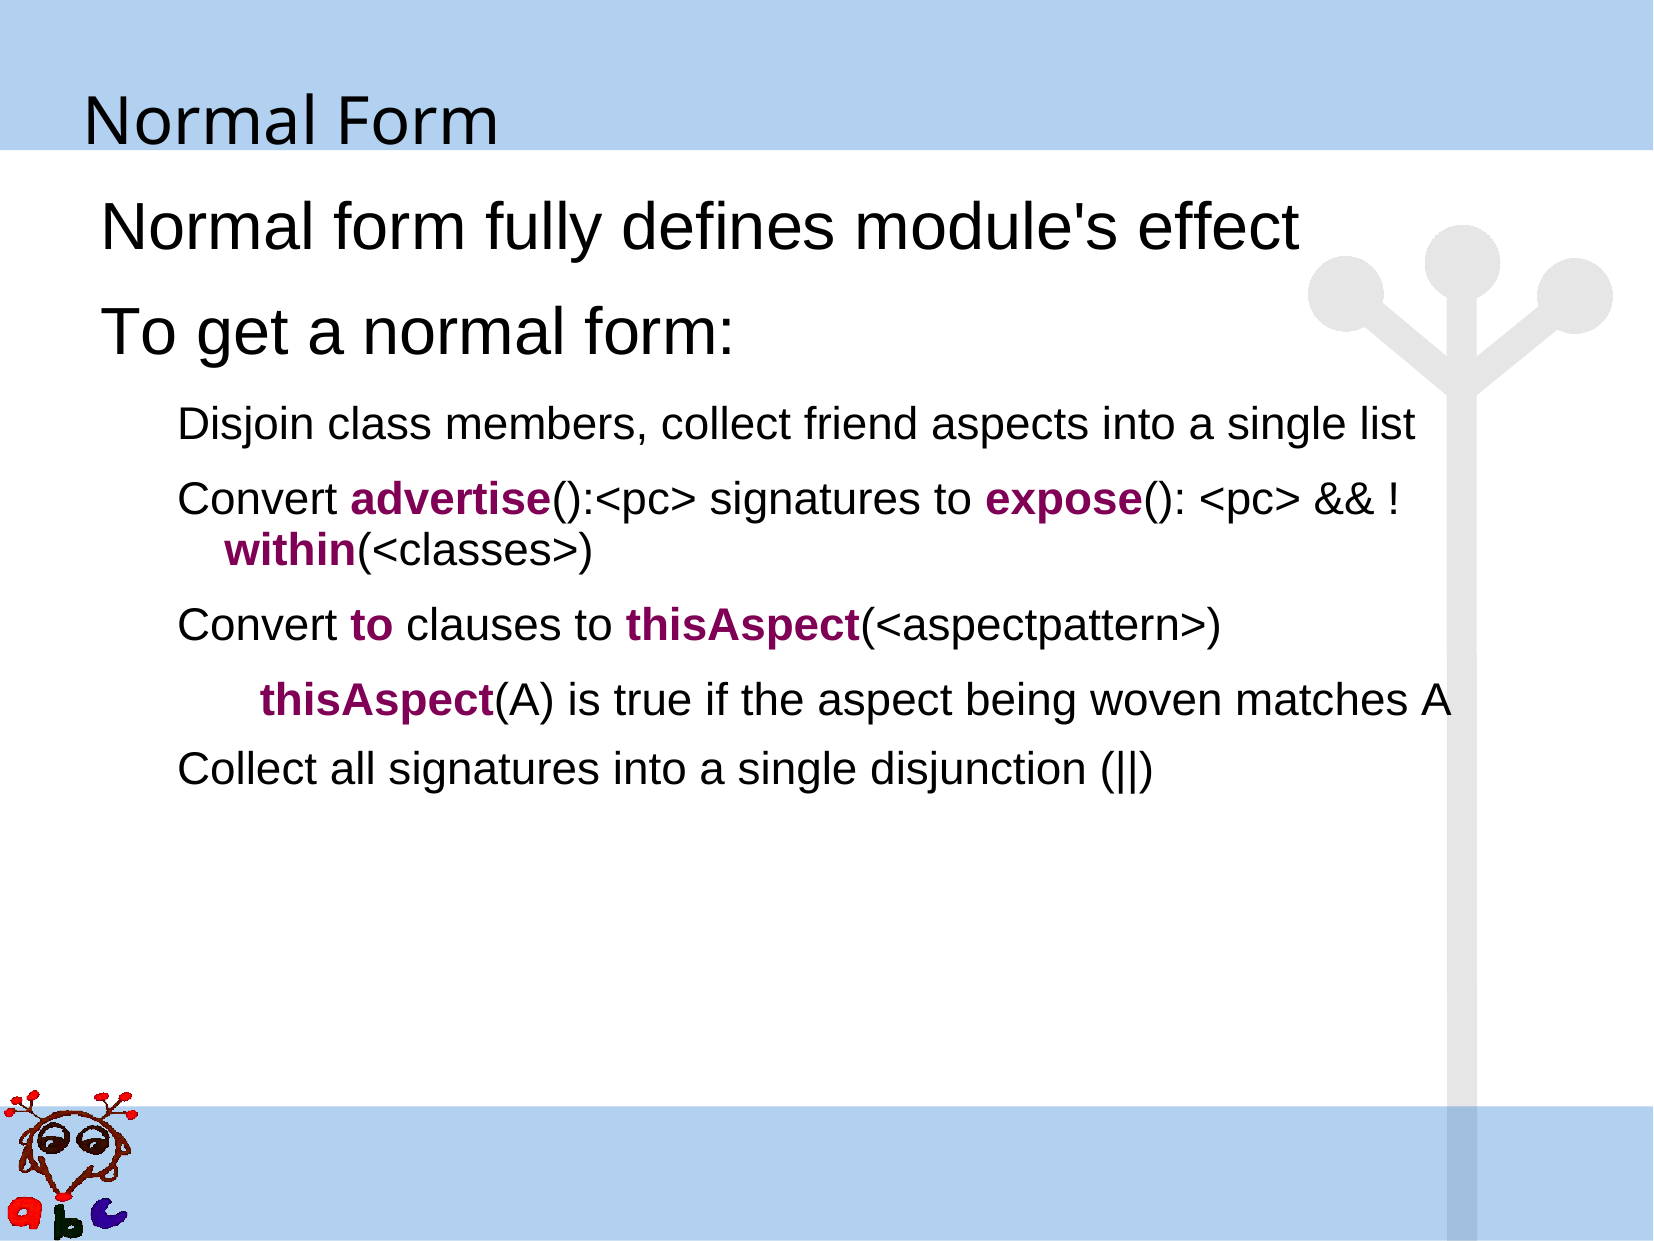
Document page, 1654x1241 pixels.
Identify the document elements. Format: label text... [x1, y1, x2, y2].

title Normal Form [82, 49, 1576, 188]
list Normal form fully defines module's effect To get a normal form: Disjoin class members, collect friend aspects into a single list Convert advertise():<pc> signatures to expose(): <pc> && !within(<classes>) Convert to clauses to thisAspect(<aspectpattern>) thisAspect(A) is true if the aspect being woven matches A Collect all signatures into a single disjunction (||) [82, 189, 1571, 1053]
picture [0, 1088, 139, 1241]
